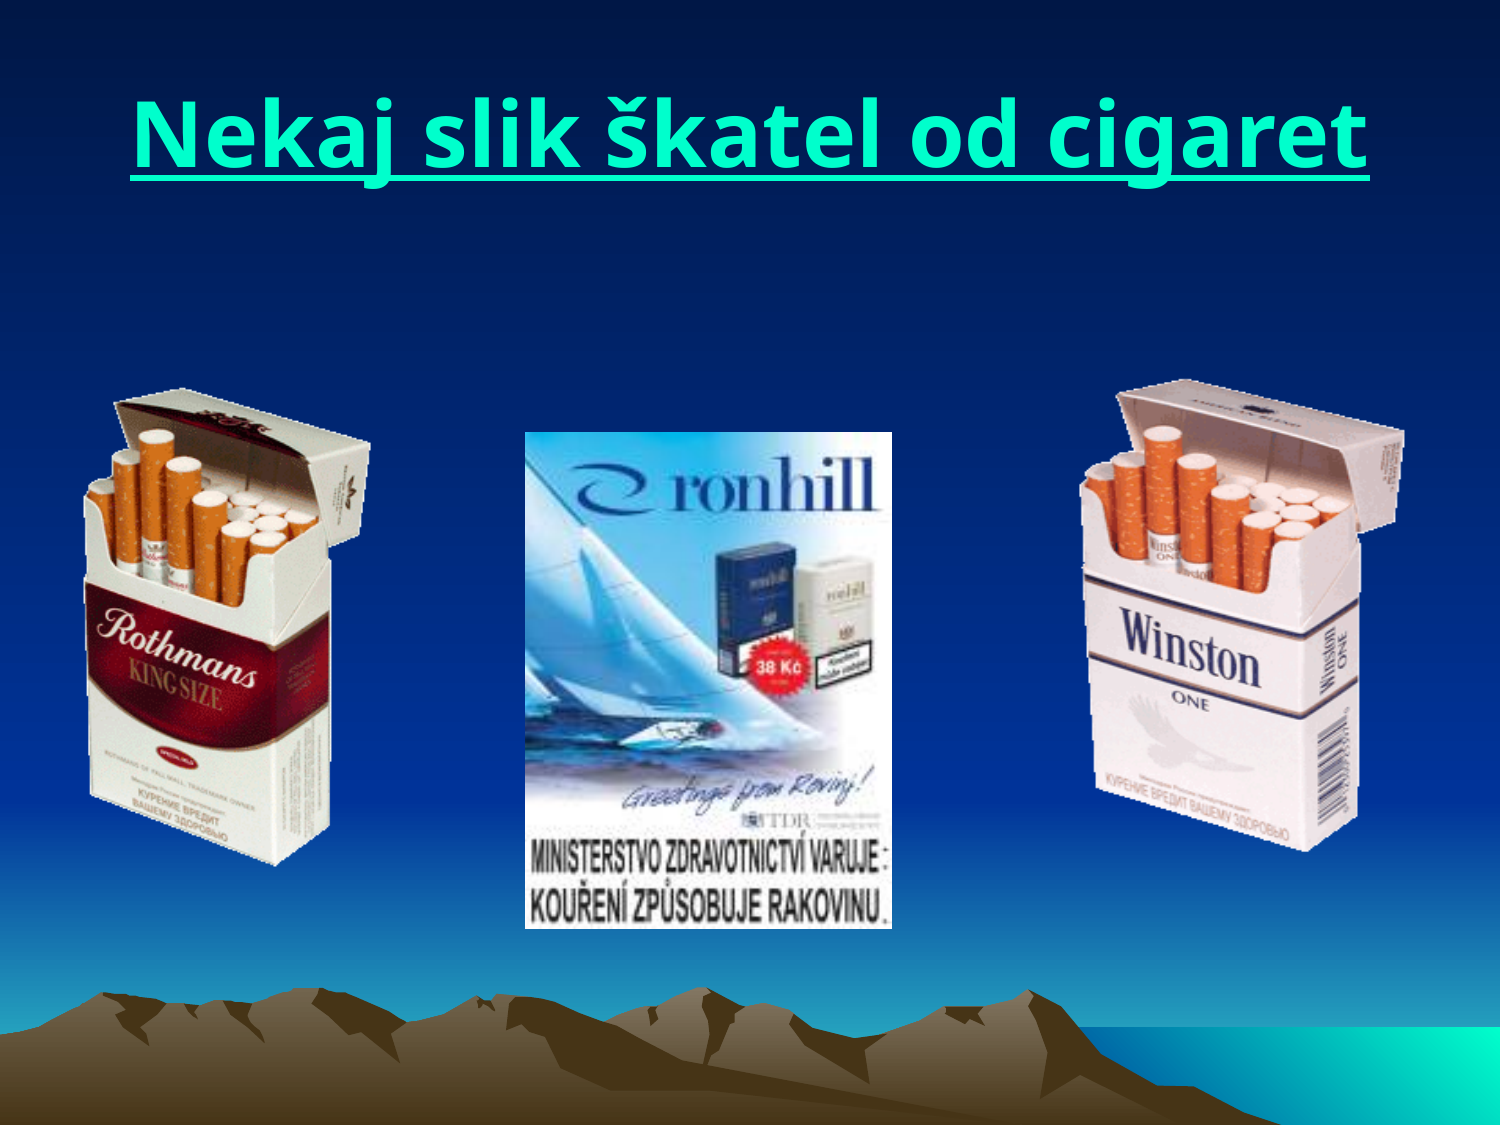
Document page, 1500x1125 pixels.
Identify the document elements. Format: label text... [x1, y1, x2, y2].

picture [1069, 373, 1412, 860]
picture [76, 385, 374, 873]
title Nekaj slik škatel od cigaret [75, 37, 1425, 225]
picture [525, 432, 892, 929]
